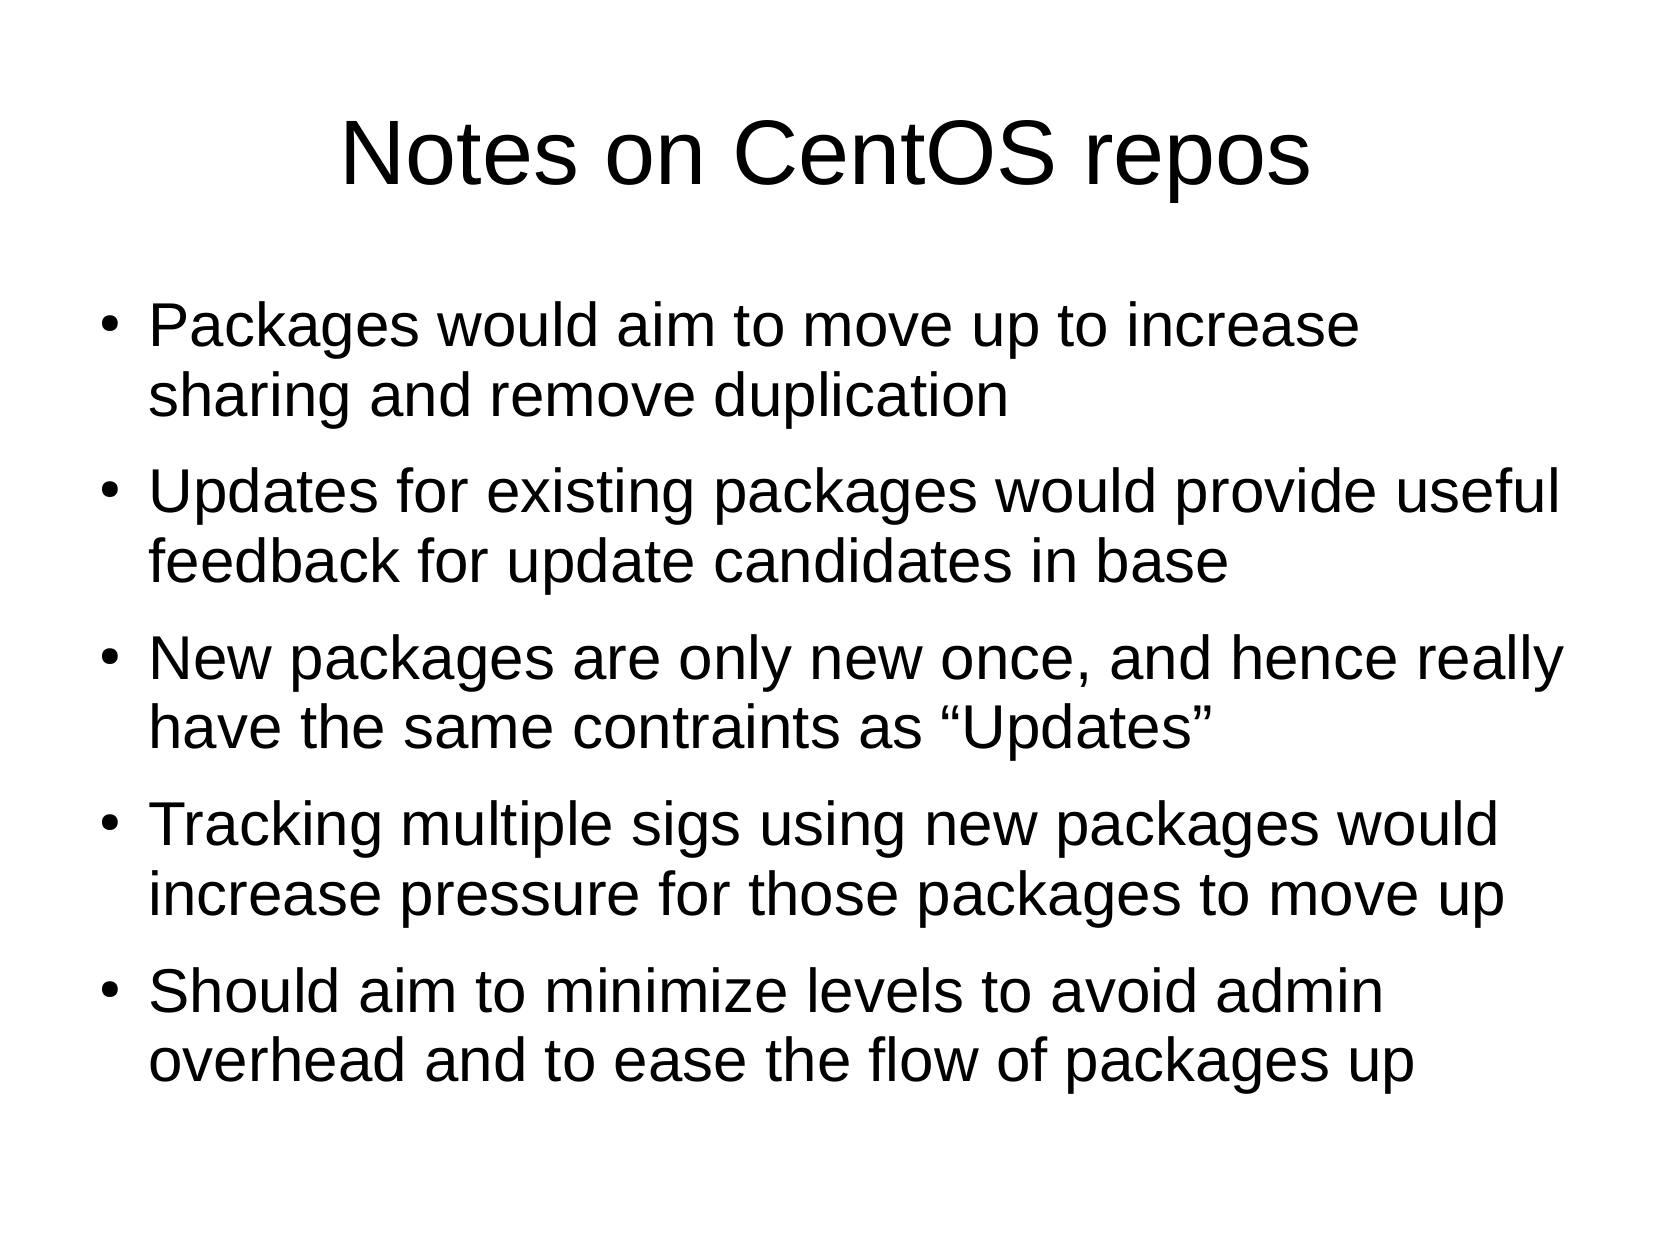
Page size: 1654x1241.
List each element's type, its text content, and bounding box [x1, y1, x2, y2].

title Notes on CentOS repos [82, 49, 1571, 257]
list Packages would aim to move up to increase sharing and remove duplication Updates for existing packages would provide useful feedback for update candidates in base New packages are only new once, and hence really have the same contraints as “Updates” Tracking multiple sigs using new packages would increase pressure for those packages to move up Should aim to minimize levels to avoid admin overhead and to ease the flow of packages up [82, 290, 1571, 1109]
